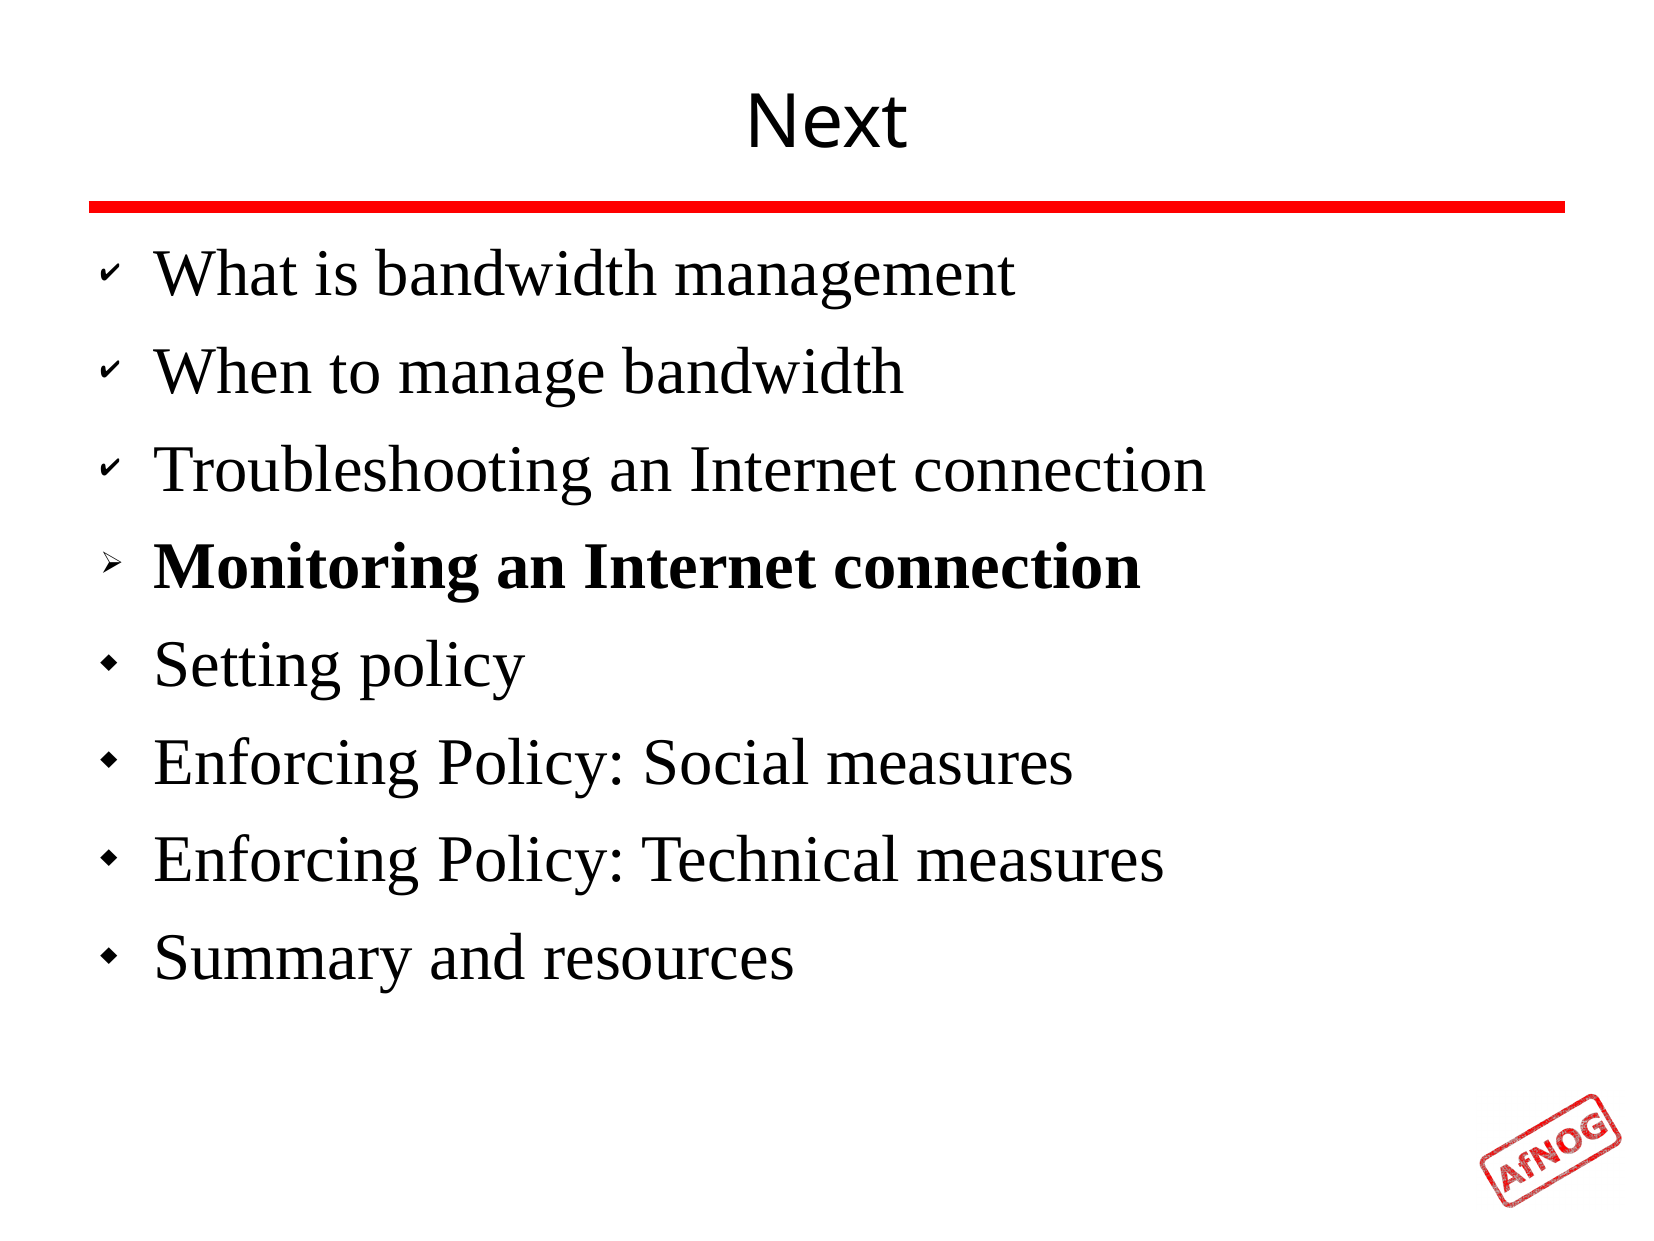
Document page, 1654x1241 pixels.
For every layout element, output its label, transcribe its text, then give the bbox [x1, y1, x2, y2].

list What is bandwidth management When to manage bandwidth Troubleshooting an Internet connection Monitoring an Internet connection Setting policy Enforcing Policy: Social measures Enforcing Policy: Technical measures Summary and resources [82, 236, 1571, 1108]
title Next [82, 29, 1571, 207]
picture [1476, 1090, 1625, 1211]
